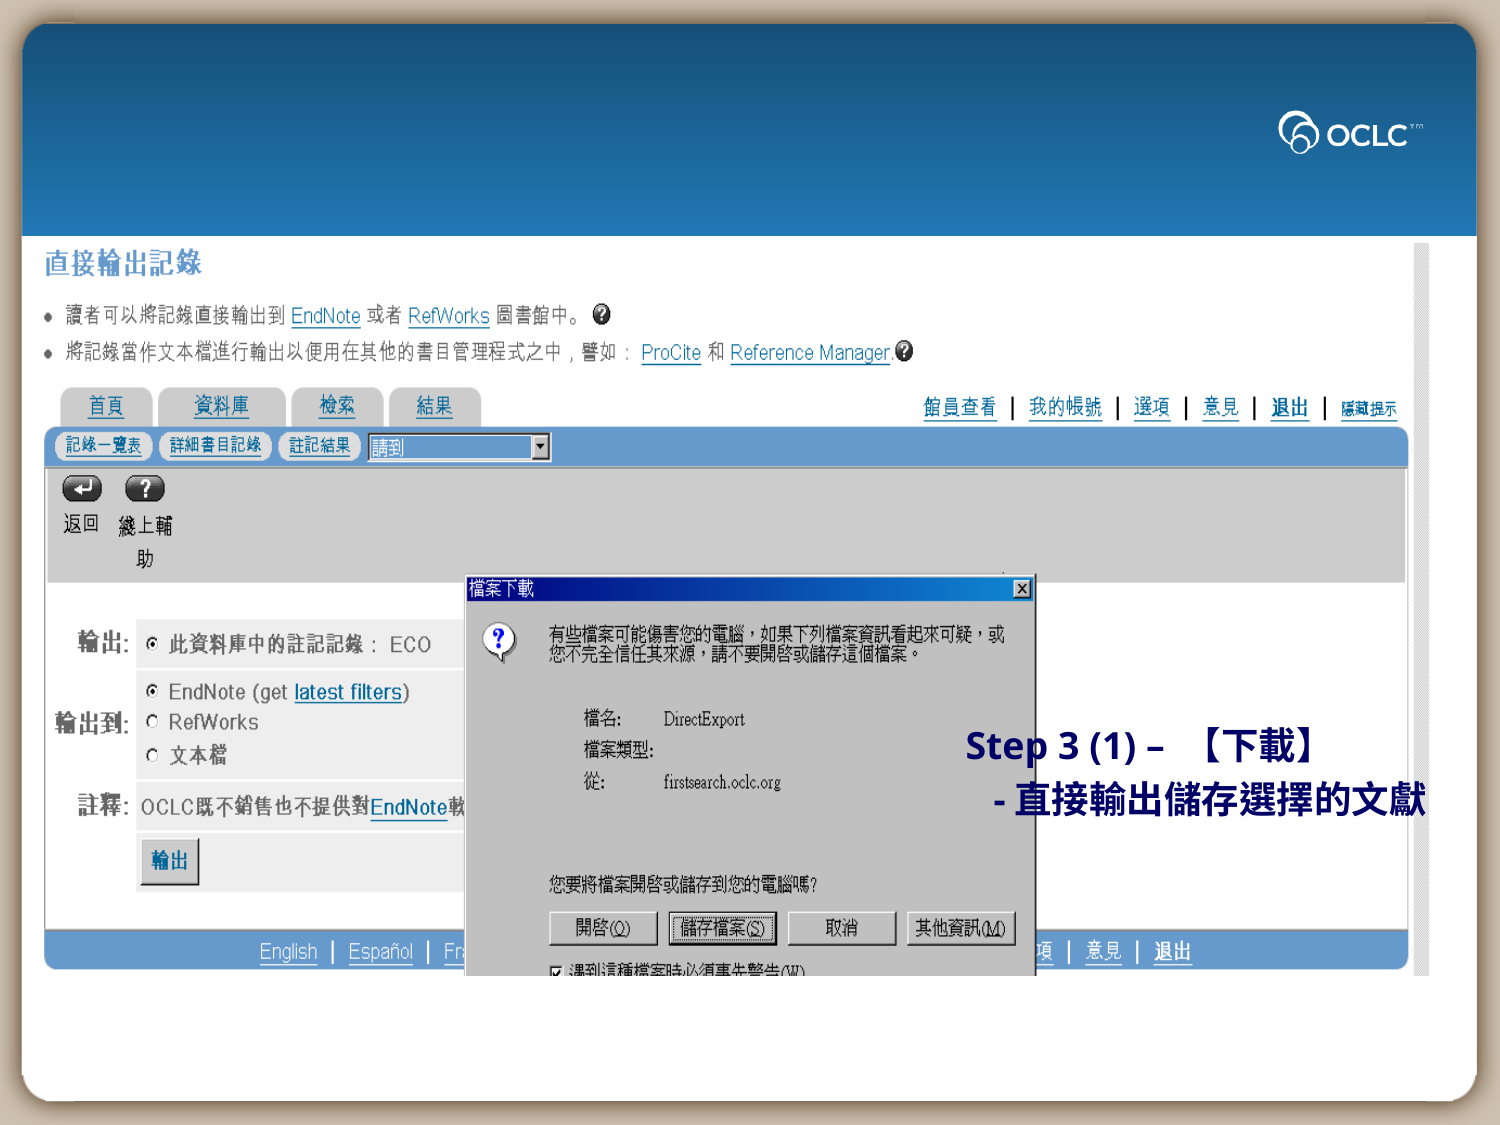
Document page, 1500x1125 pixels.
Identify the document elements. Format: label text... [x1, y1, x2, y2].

text_box Step 3 (1) – 【下載】 -直接輸出儲存選擇的文獻 [951, 692, 1459, 842]
picture [41, 243, 1429, 976]
